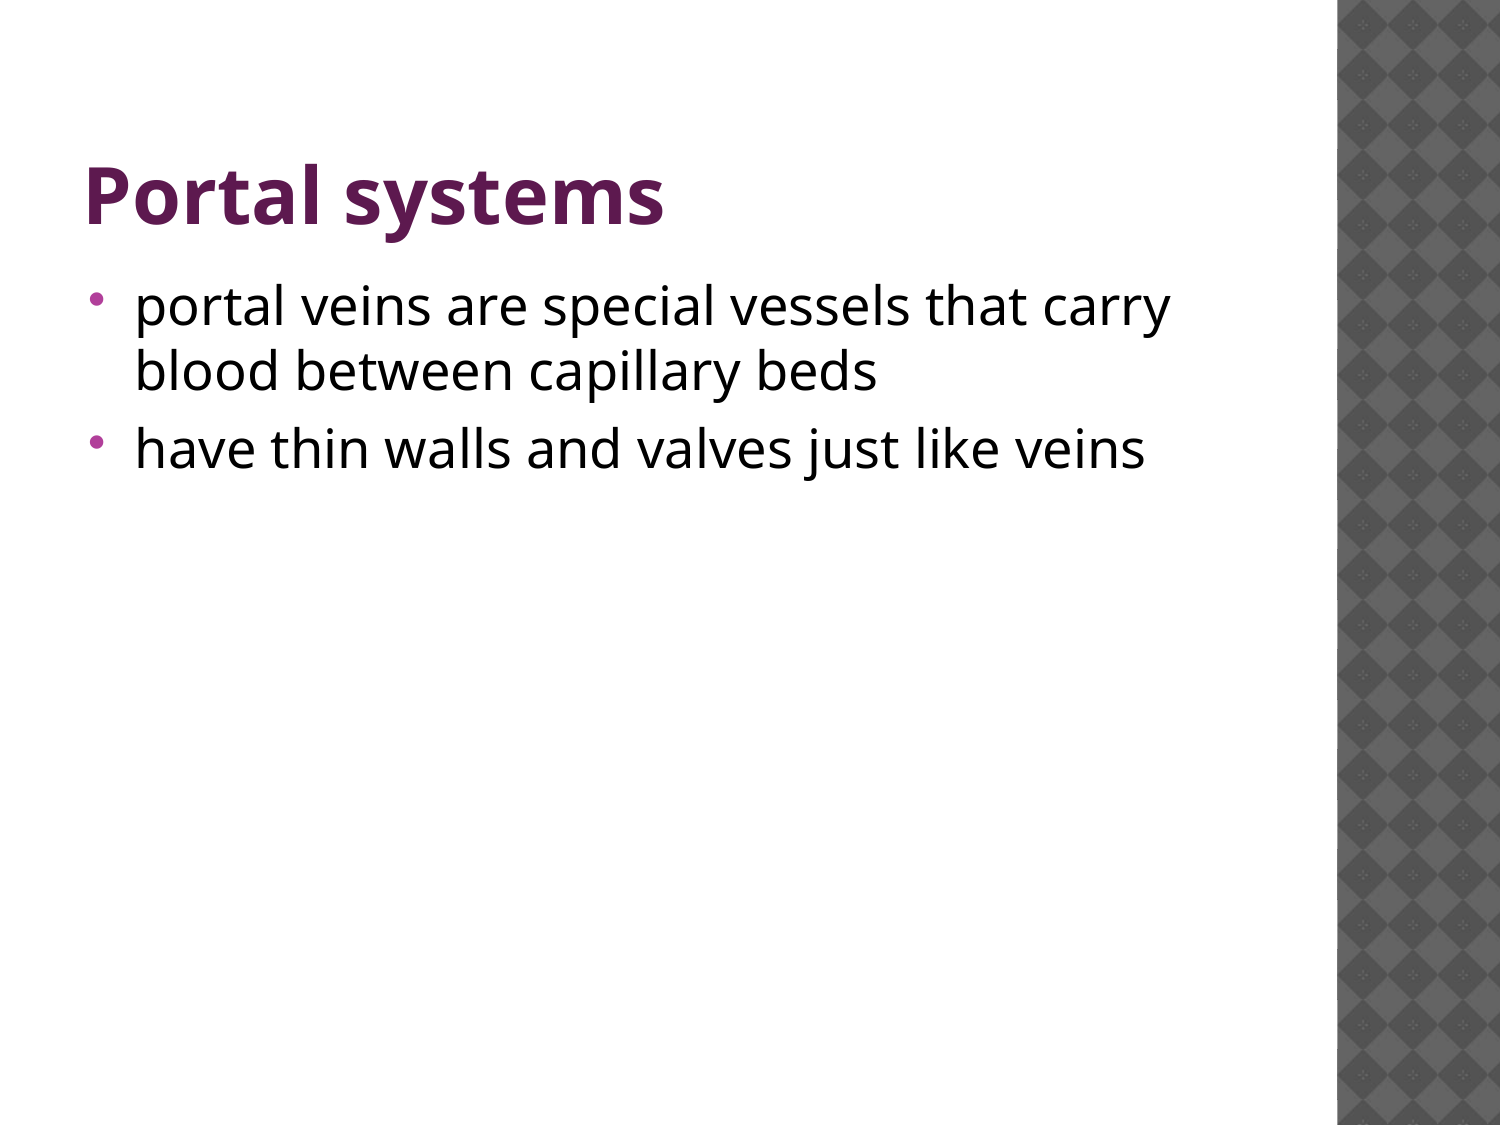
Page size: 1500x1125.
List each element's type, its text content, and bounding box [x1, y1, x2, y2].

list portal veins are special vessels that carry blood between capillary beds have thin walls and valves just like veins [75, 264, 1263, 1060]
picture [1337, 0, 1500, 1125]
title Portal systems [75, 52, 1263, 240]
